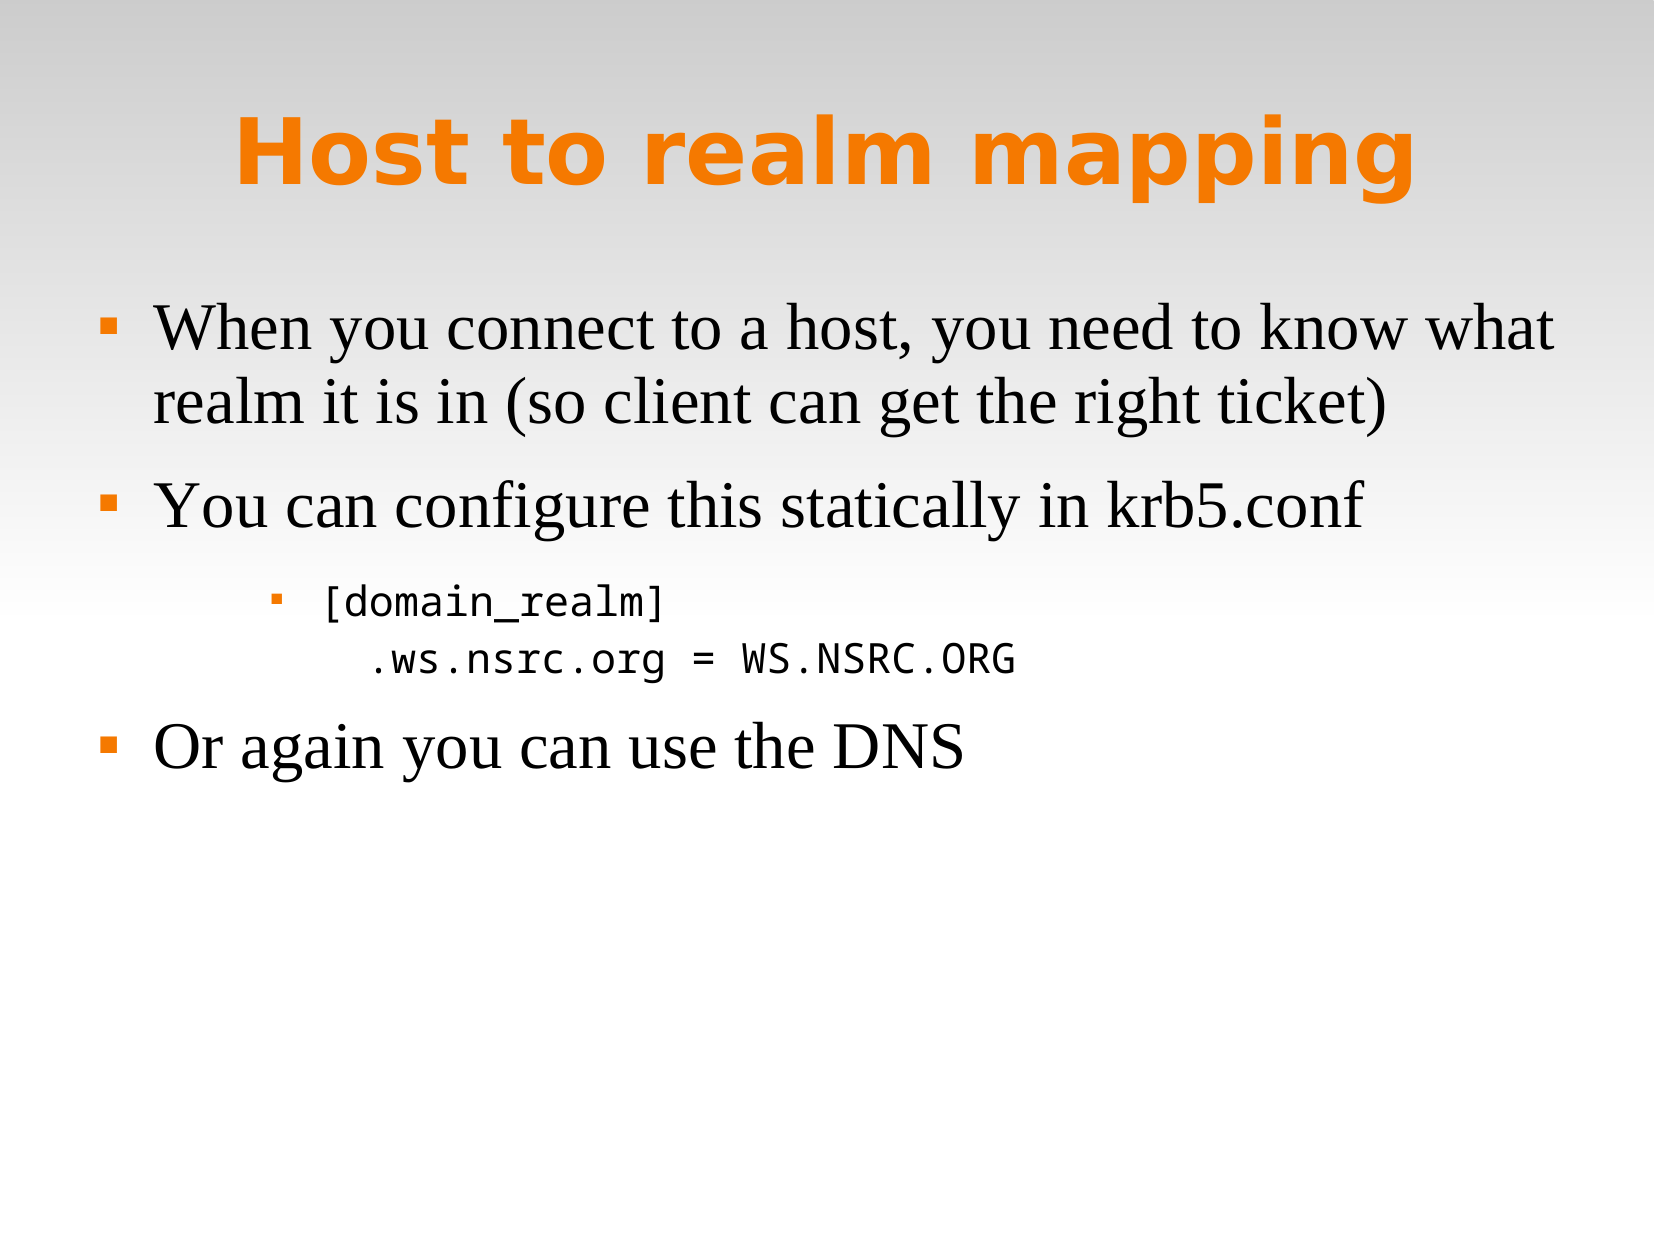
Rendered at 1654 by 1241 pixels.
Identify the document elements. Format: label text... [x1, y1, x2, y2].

list When you connect to a host, you need to know what realm it is in (so client can get the right ticket) You can configure this statically in krb5.conf [domain_realm] .ws.nsrc.org = WS.NSRC.ORG Or again you can use the DNS [82, 290, 1571, 1109]
title Host to realm mapping [82, 49, 1571, 257]
